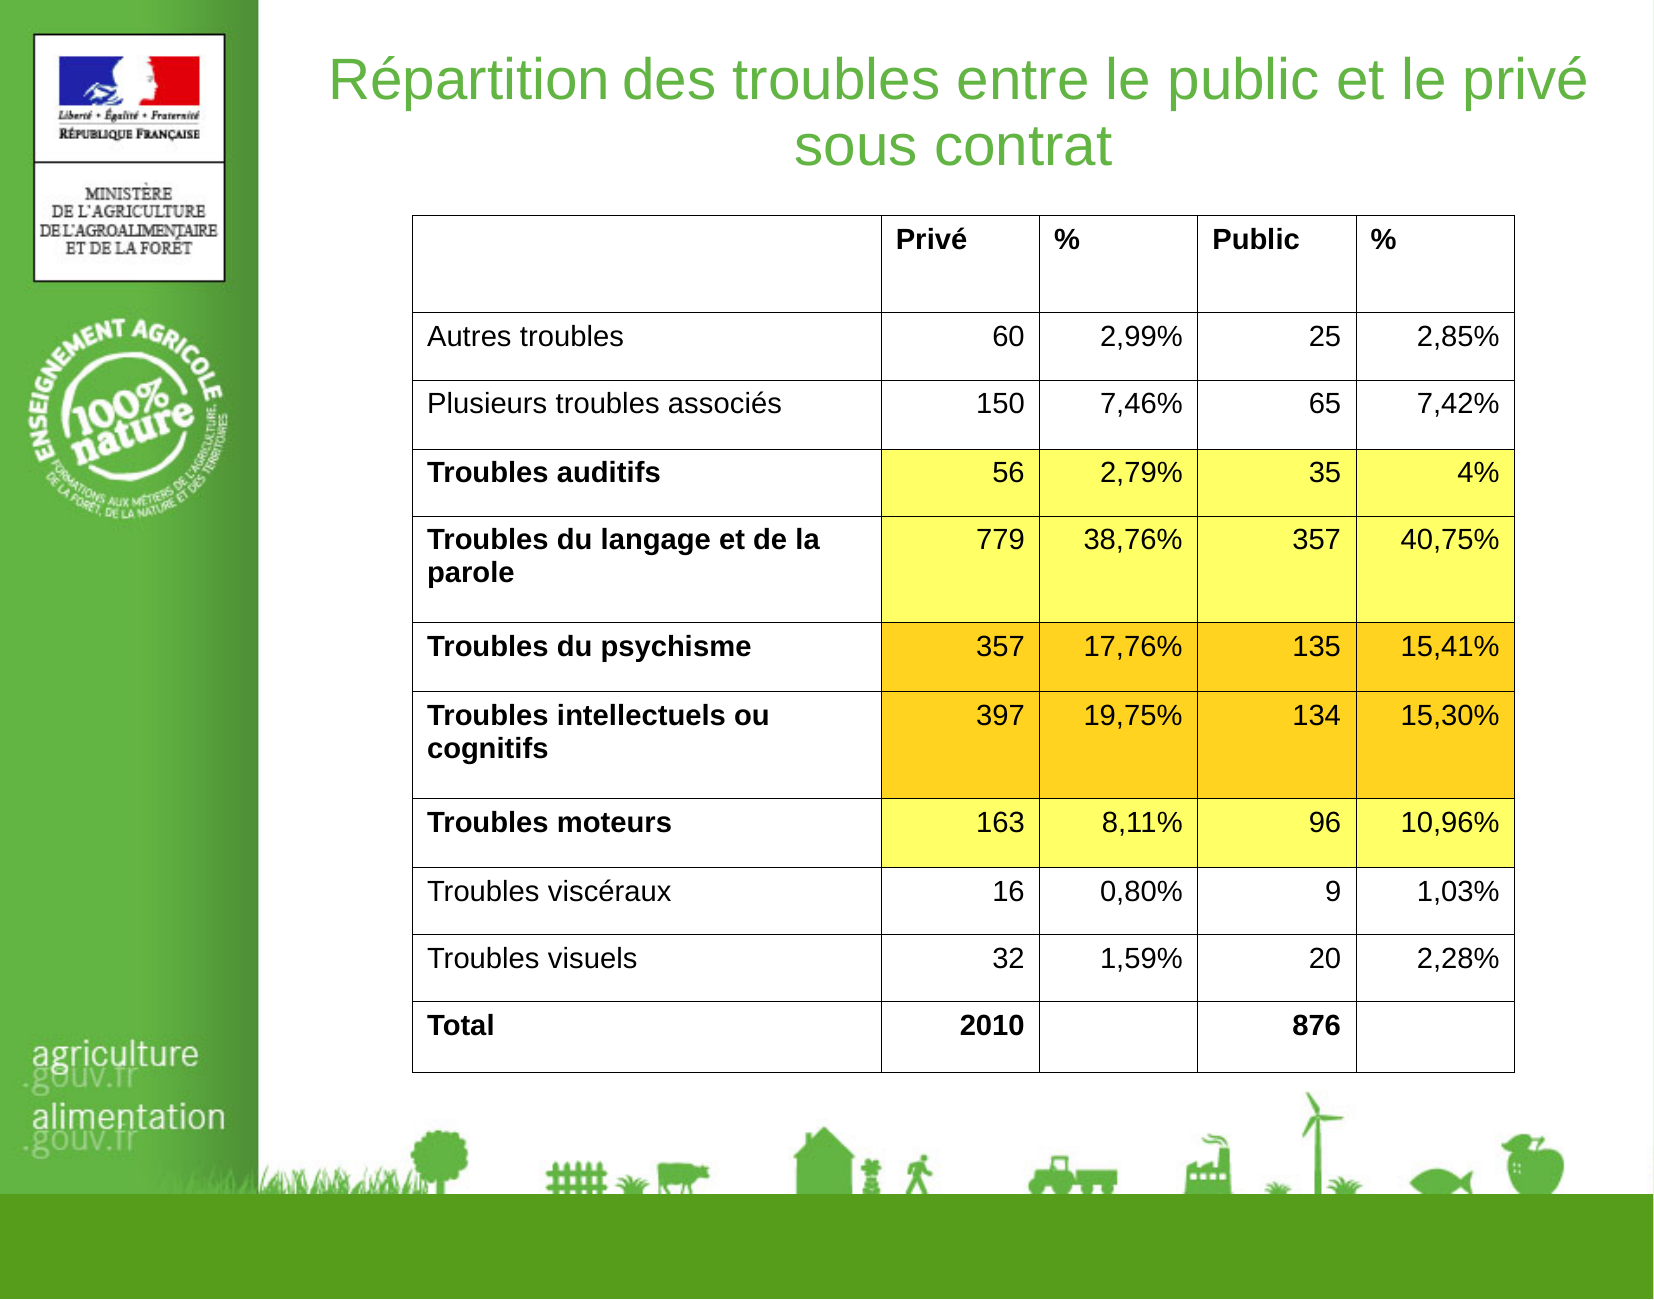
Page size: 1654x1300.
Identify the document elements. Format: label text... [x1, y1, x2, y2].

table_cell Troubles auditifs [413, 450, 881, 516]
table_cell 8,11% [1040, 799, 1197, 867]
table_cell Troubles visuels [413, 935, 881, 1001]
table_cell 19,75% [1040, 692, 1197, 798]
table_cell [1357, 1002, 1514, 1072]
table_cell 4% [1357, 450, 1514, 516]
table_cell 134 [1198, 692, 1356, 798]
table_cell 25 [1198, 313, 1356, 380]
table_cell 56 [882, 450, 1039, 516]
table_cell Troubles viscéraux [413, 868, 881, 934]
table_cell 357 [882, 623, 1039, 691]
table_cell 150 [882, 381, 1039, 449]
table_header % [1357, 216, 1514, 312]
table_cell Plusieurs troubles associés [413, 381, 881, 449]
table_cell 135 [1198, 623, 1356, 691]
table_cell 2,85% [1357, 313, 1514, 380]
table_cell 163 [882, 799, 1039, 867]
table_header [413, 216, 881, 312]
table_cell 0,80% [1040, 868, 1197, 934]
table_cell 96 [1198, 799, 1356, 867]
table_cell 2,99% [1040, 313, 1197, 380]
table_cell 40,75% [1357, 517, 1514, 622]
table_cell 876 [1198, 1002, 1356, 1072]
table_cell 15,41% [1357, 623, 1514, 691]
table_cell [1040, 1002, 1197, 1072]
table_header Public [1198, 216, 1356, 312]
table_cell 2010 [882, 1002, 1039, 1072]
picture [0, 0, 1654, 1194]
table_cell 7,46% [1040, 381, 1197, 449]
table_cell 17,76% [1040, 623, 1197, 691]
table_cell 15,30% [1357, 692, 1514, 798]
table_cell 2,28% [1357, 935, 1514, 1001]
table_cell 60 [882, 313, 1039, 380]
table_cell Troubles moteurs [413, 799, 881, 867]
table_header % [1040, 216, 1197, 312]
table_cell 2,79% [1040, 450, 1197, 516]
table_cell Autres troubles [413, 313, 881, 380]
table_cell 1,59% [1040, 935, 1197, 1001]
title Répartition des troubles entre le public et le privé sous contrat [265, 47, 1654, 178]
table_cell 35 [1198, 450, 1356, 516]
table_cell Troubles du psychisme [413, 623, 881, 691]
table_cell Total [413, 1002, 881, 1072]
table_cell 9 [1198, 868, 1356, 934]
table_header Privé [882, 216, 1039, 312]
table_cell 38,76% [1040, 517, 1197, 622]
table_cell 10,96% [1357, 799, 1514, 867]
table_cell 357 [1198, 517, 1356, 622]
table_cell 397 [882, 692, 1039, 798]
table_cell Troubles du langage et de la parole [413, 517, 881, 622]
table_cell 20 [1198, 935, 1356, 1001]
table_cell 16 [882, 868, 1039, 934]
table_cell 32 [882, 935, 1039, 1001]
table_cell 1,03% [1357, 868, 1514, 934]
table_cell 65 [1198, 381, 1356, 449]
table_cell Troubles intellectuels ou cognitifs [413, 692, 881, 798]
table_cell 7,42% [1357, 381, 1514, 449]
table_cell 779 [882, 517, 1039, 622]
